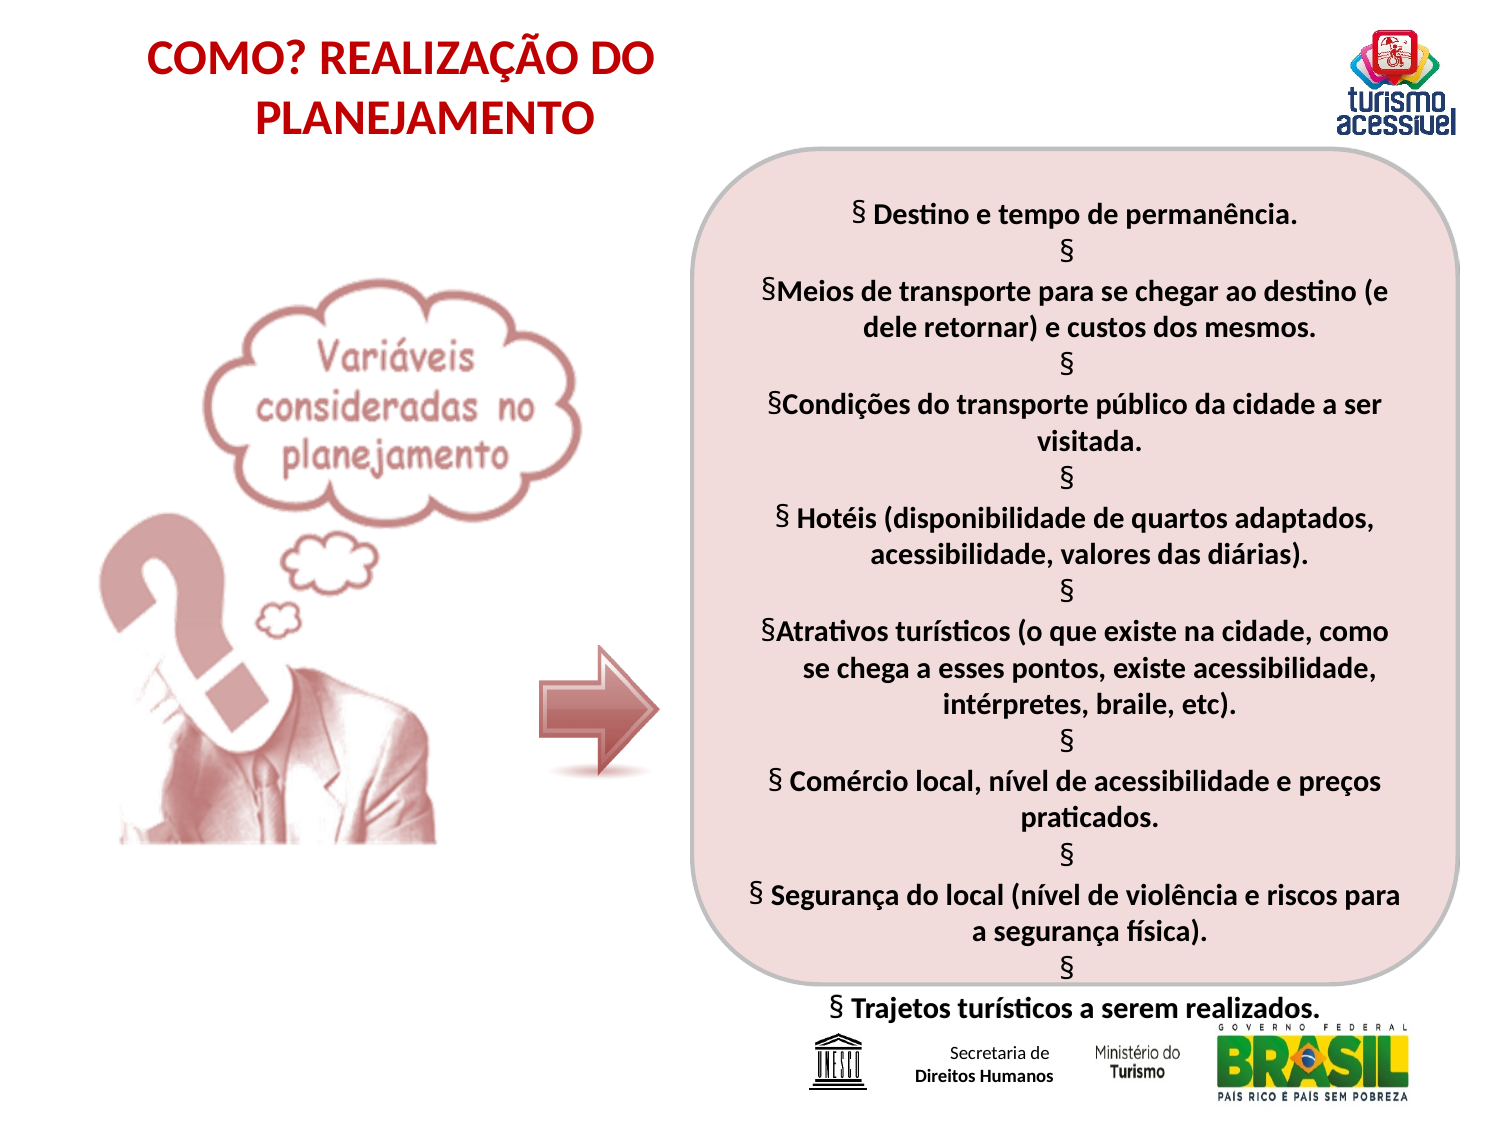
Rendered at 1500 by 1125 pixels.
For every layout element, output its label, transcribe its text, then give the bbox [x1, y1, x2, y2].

picture [93, 243, 662, 847]
text_box Destino e tempo de permanência. Meios de transporte para se chegar ao destino (e dele retornar) e custos dos mesmos. Condições do transporte público da cidade a ser visitada. Hotéis (disponibilidade de quartos adaptados, acessibilidade, valores das diárias). Atrativos turísticos (o que existe na cidade, como se chega a esses pontos, existe acessibilidade, intérpretes, braile, etc). Comércio local, nível de acessibilidade e preços praticados. Segurança do local (nível de violência e riscos para a segurança física). Trajetos turísticos a serem realizados. [692, 149, 1458, 985]
title COMO? Realização do planejamento [17, 7, 786, 161]
